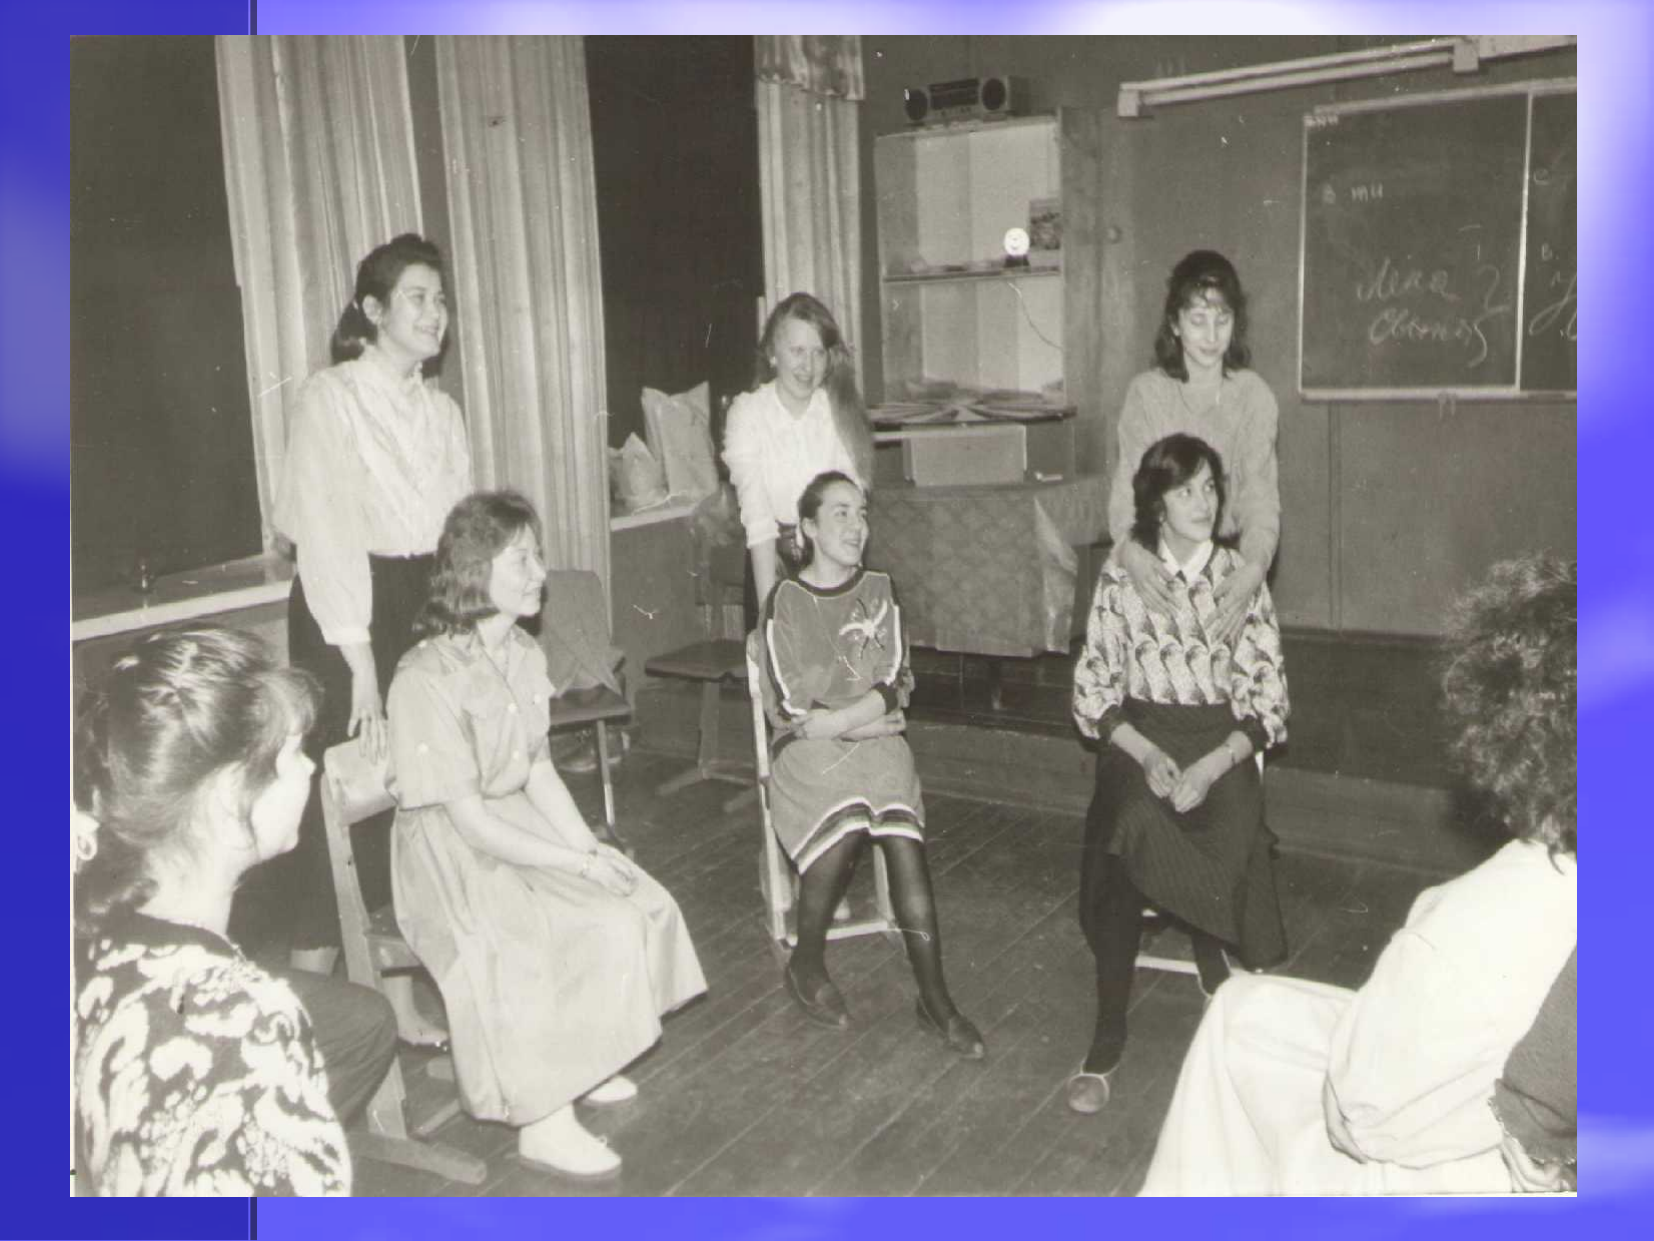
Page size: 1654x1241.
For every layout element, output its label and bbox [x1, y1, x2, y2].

picture [70, 35, 1577, 1197]
